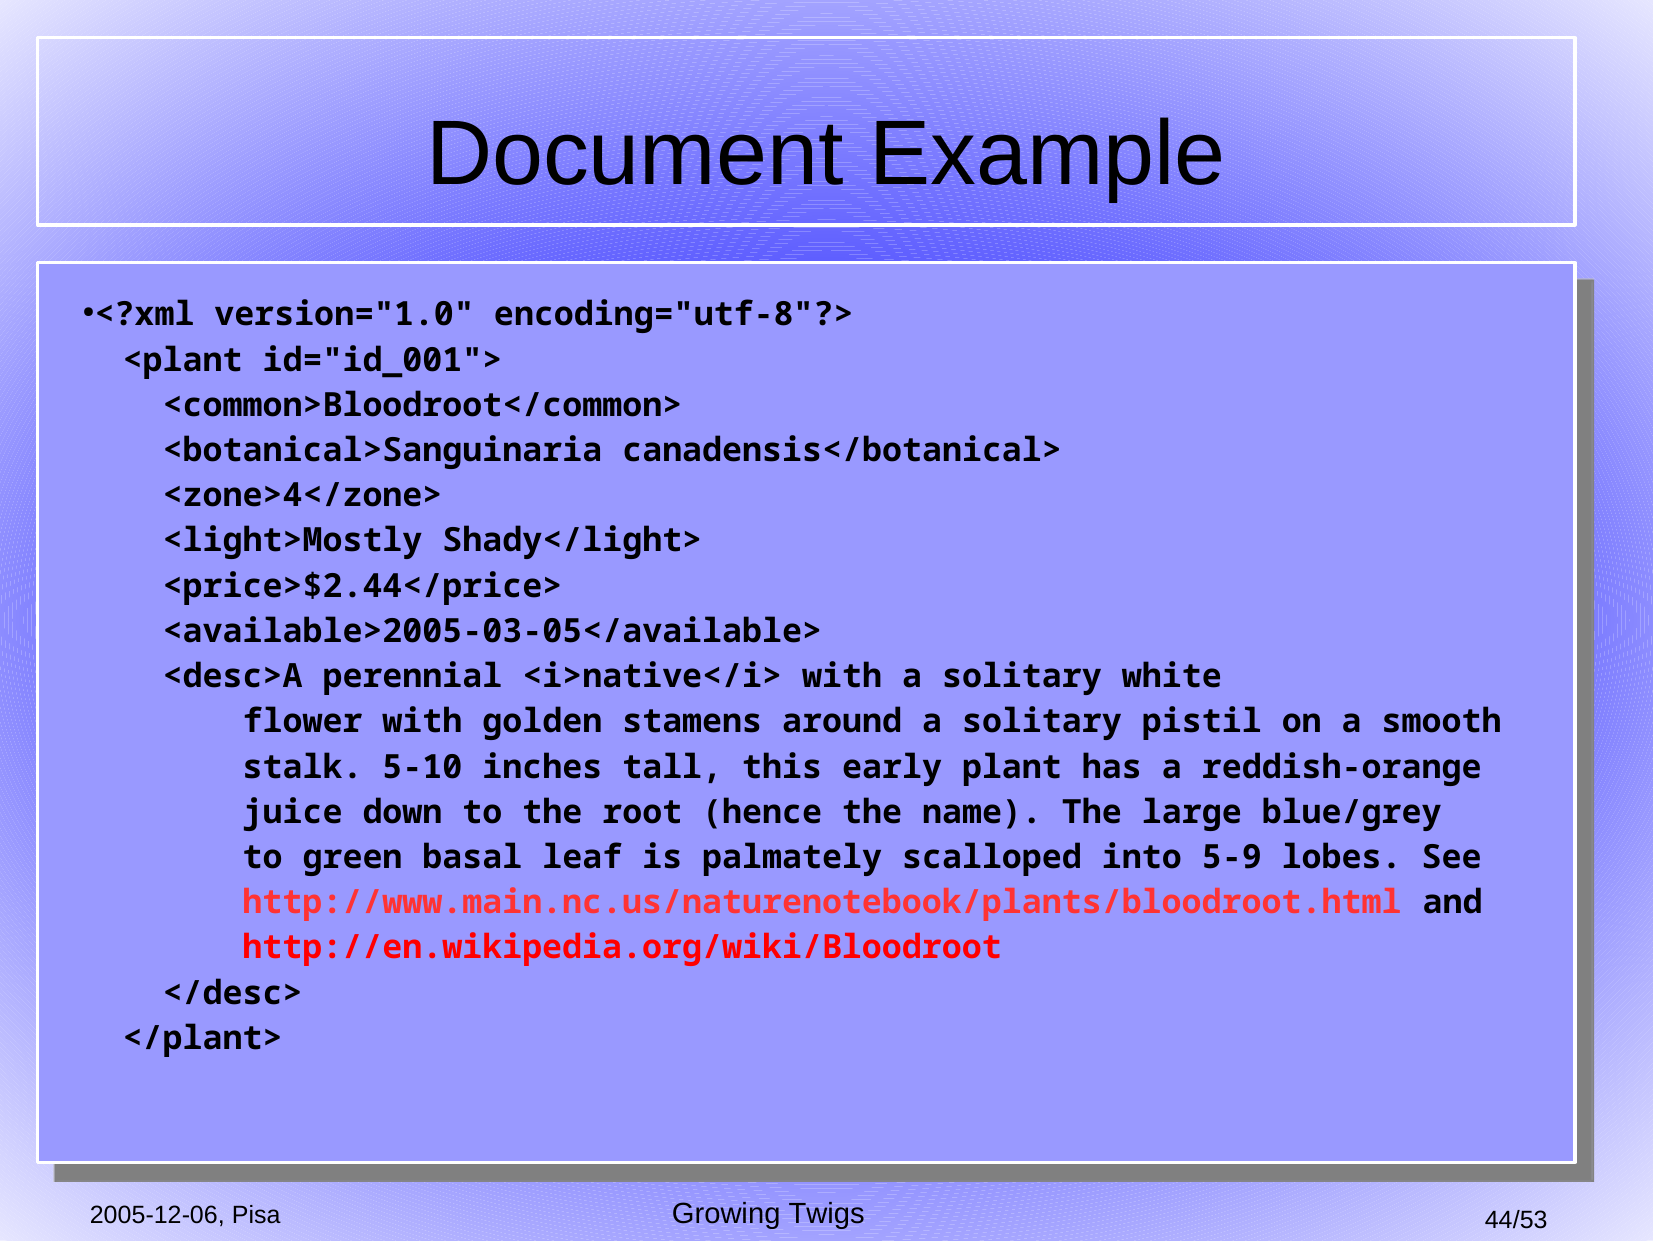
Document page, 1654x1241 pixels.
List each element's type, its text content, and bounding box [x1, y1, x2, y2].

list <?xml version="1.0" encoding="utf-8"?> <plant id="id_001"> <common>Bloodroot</common> <botanical>Sanguinaria canadensis</botanical> <zone>4</zone> <light>Mostly Shady</light> <price>$2.44</price> <available>2005-03-05</available> <desc>A perennial <i>native</i> with a solitary white flower with golden stamens around a solitary pistil on a smooth stalk. 5-10 inches tall, this early plant has a reddish-orange juice down to the root (hence the name). The large blue/grey to green basal leaf is palmately scalloped into 5-9 lobes. See http://www.main.nc.us/naturenotebook/plants/bloodroot.html and http://en.wikipedia.org/wiki/Bloodroot </desc> </plant> [82, 290, 1571, 1109]
title Document Example [82, 49, 1571, 257]
